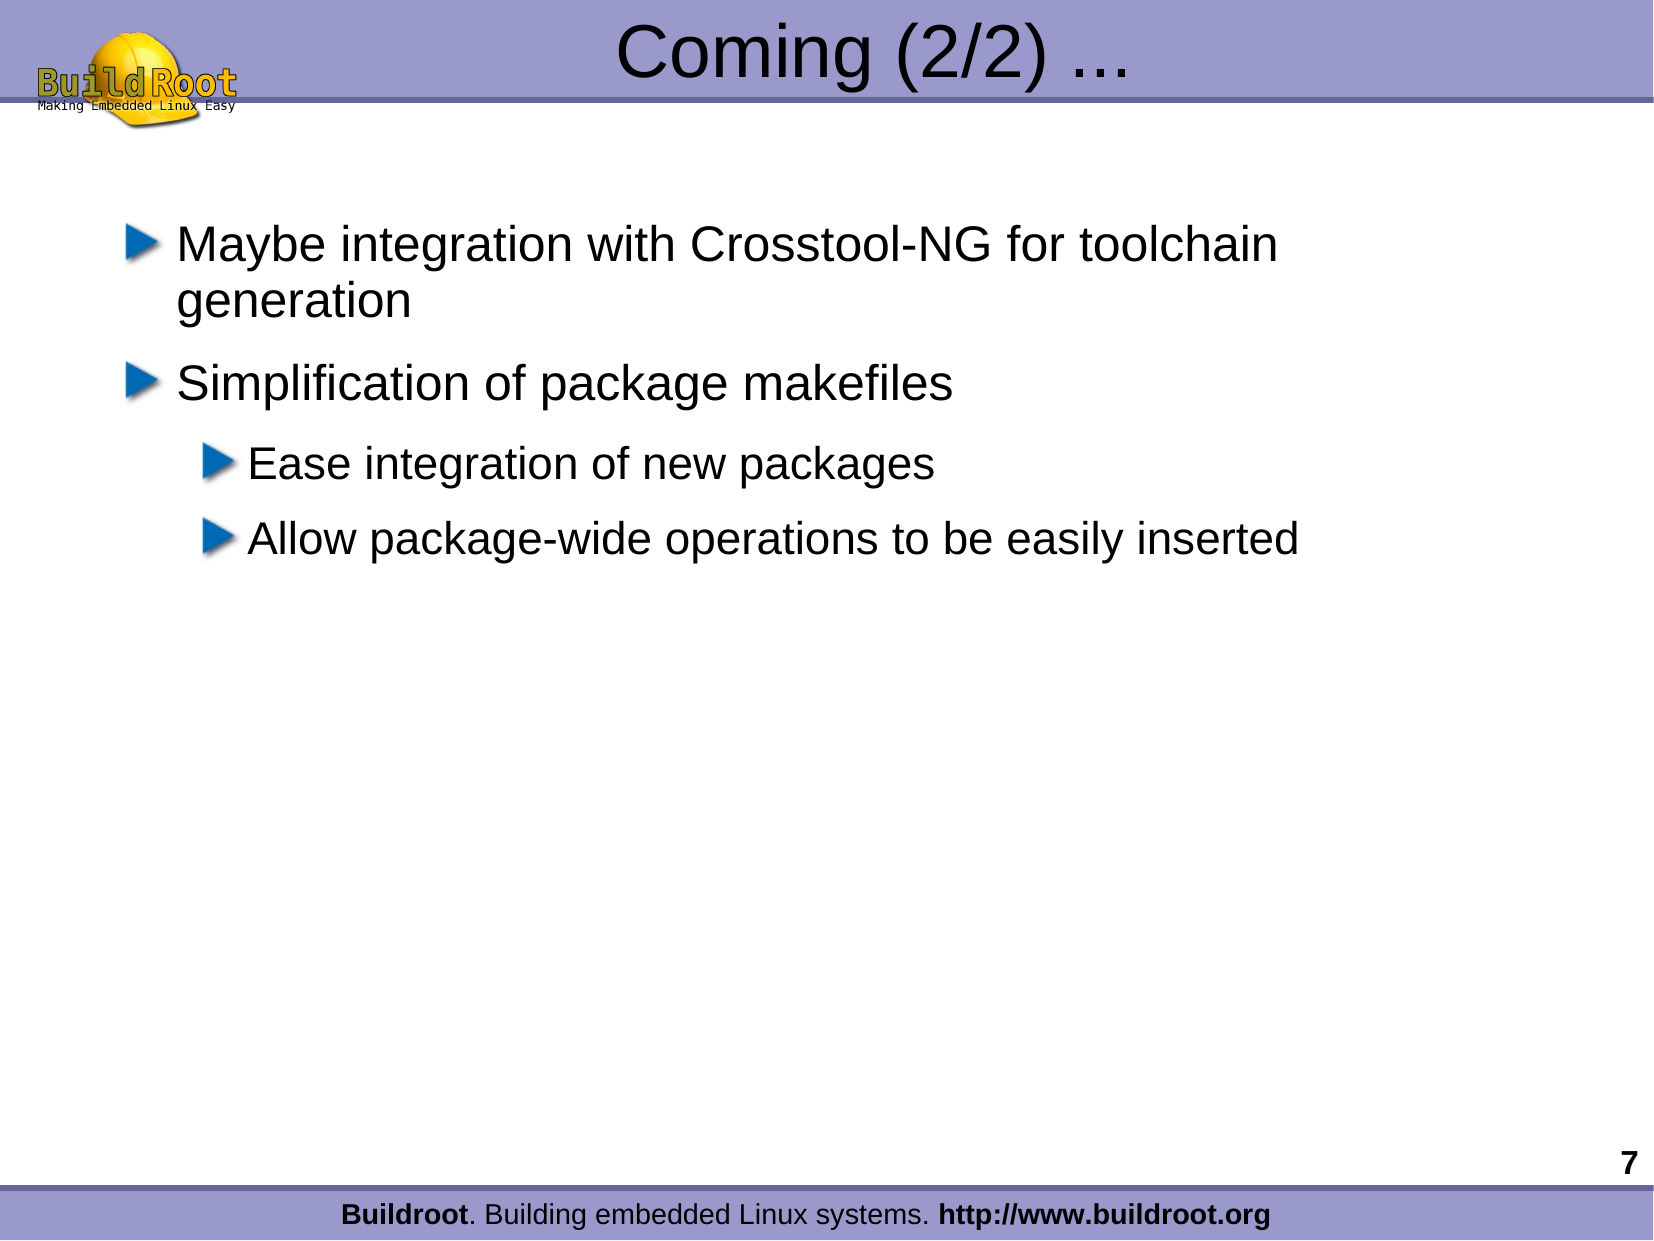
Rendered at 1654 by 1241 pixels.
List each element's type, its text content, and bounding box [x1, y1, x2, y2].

list Maybe integration with Crosstool-NG for toolchain generation Simplification of package makefiles Ease integration of new packages Allow package-wide operations to be easily inserted [105, 216, 1518, 1066]
picture [18, 17, 261, 140]
title Coming (2/2) ... [197, 4, 1551, 98]
